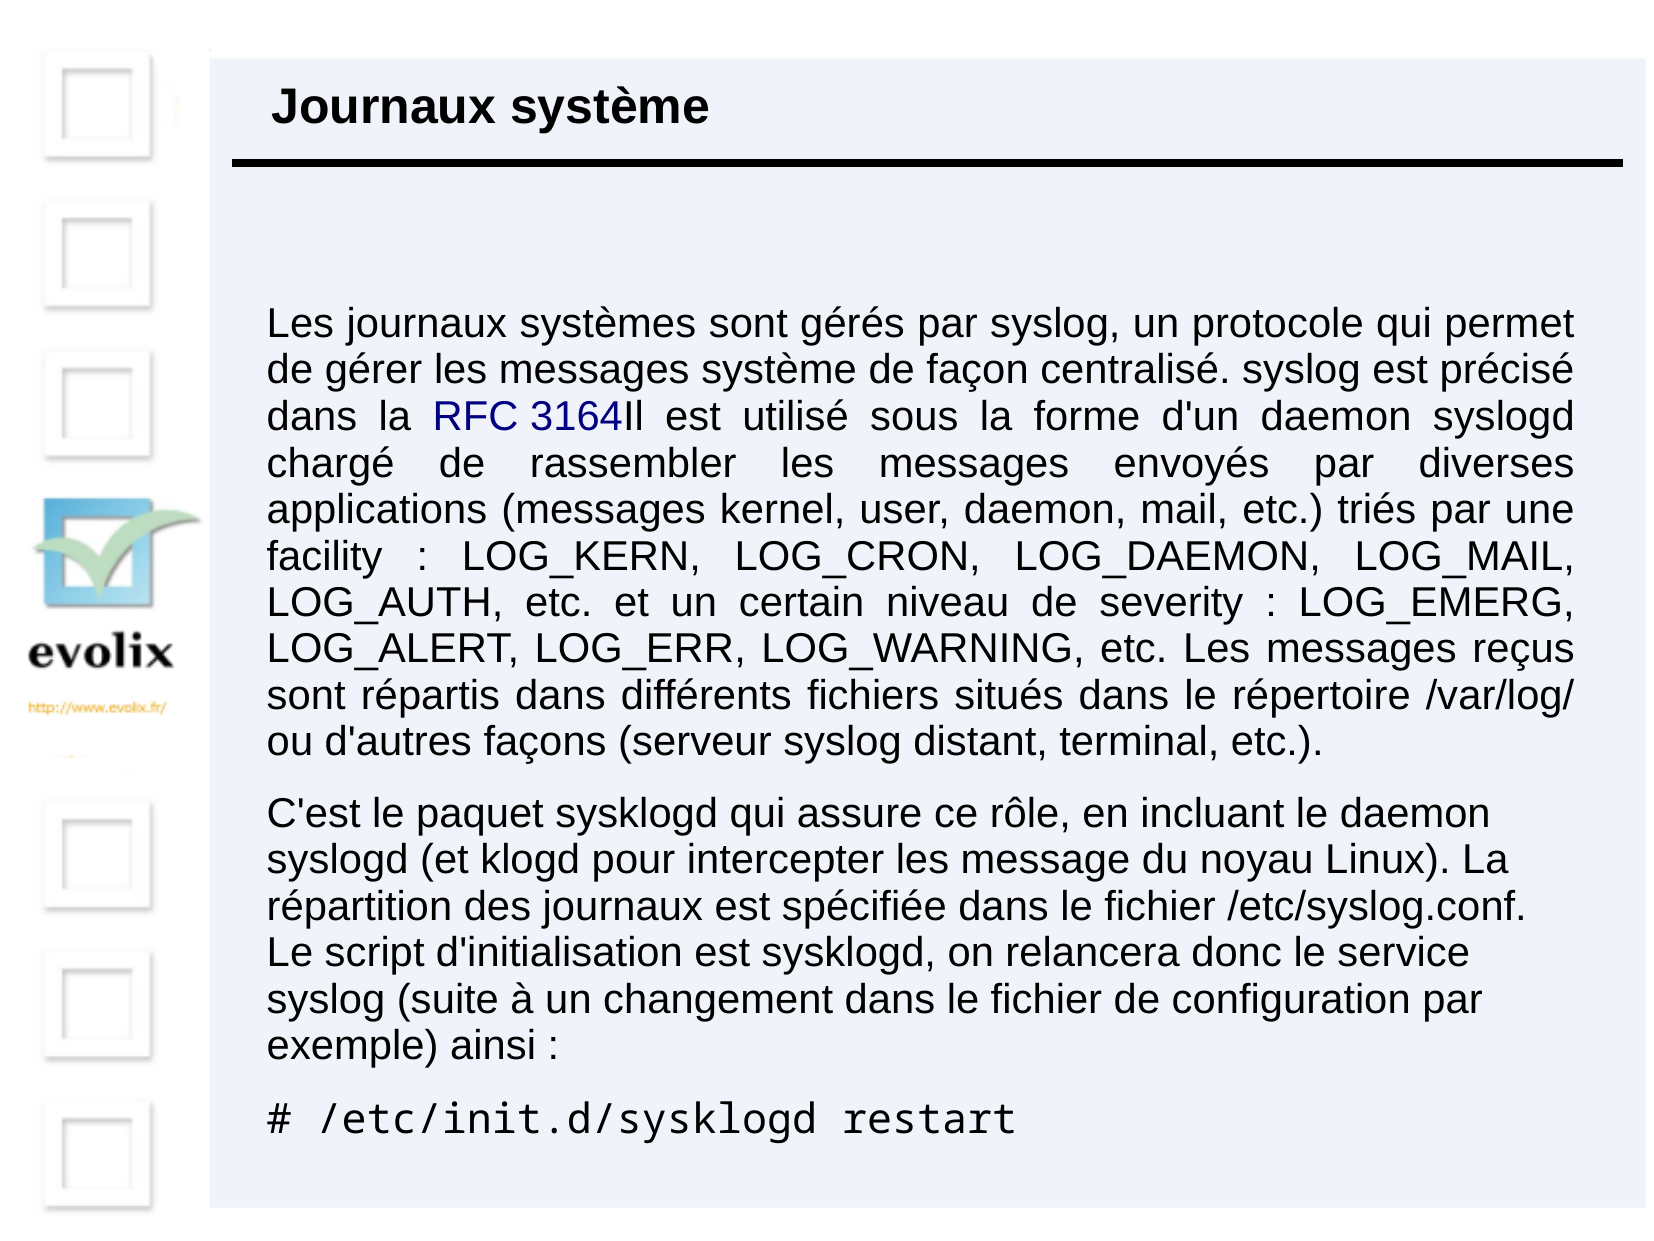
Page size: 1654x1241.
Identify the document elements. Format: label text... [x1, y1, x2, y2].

picture [0, 49, 1654, 1218]
text_box Les journaux systèmes sont gérés par syslog, un protocole qui permet de gérer les messages système de façon centralisé. syslog est précisé dans la RFC 3164Il est utilisé sous la forme d'un daemon syslogd chargé de rassembler les messages envoyés par diverses applications (messages kernel, user, daemon, mail, etc.) triés par une facility : LOG_KERN, LOG_CRON, LOG_DAEMON, LOG_MAIL, LOG_AUTH, etc. et un certain niveau de severity : LOG_EMERG, LOG_ALERT, LOG_ERR, LOG_WARNING, etc. Les messages reçus sont répartis dans différents fichiers situés dans le répertoire /var/log/ ou d'autres façons (serveur syslog distant, terminal, etc.). C'est le paquet sysklogd qui assure ce rôle, en incluant le daemon syslogd (et klogd pour intercepter les message du noyau Linux). La répartition des journaux est spécifiée dans le fichier /etc/syslog.conf. Le script d'initialisation est sysklogd, on relancera donc le service syslog (suite à un changement dans le fichier de configuration par exemple) ainsi : # /etc/init.d/sysklogd restart [251, 211, 1591, 1145]
text_box Journaux système [256, 71, 725, 142]
